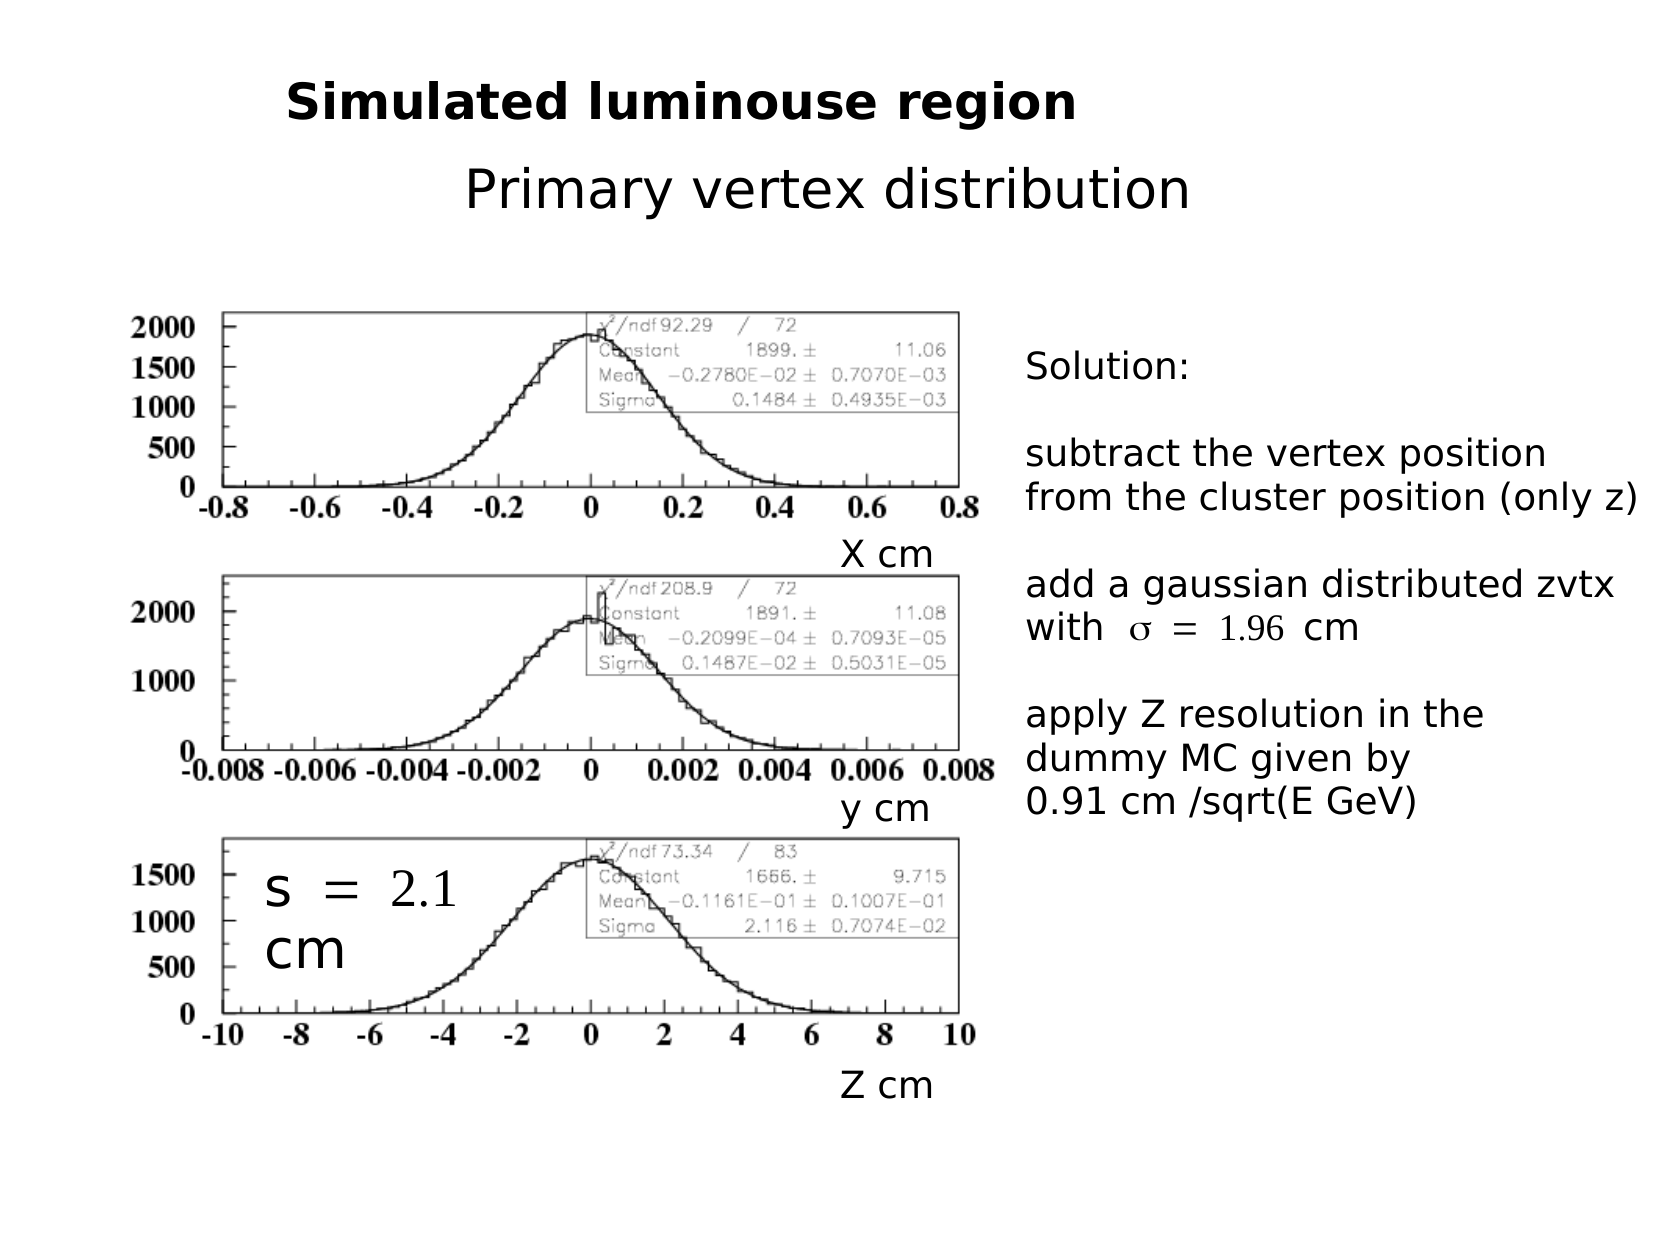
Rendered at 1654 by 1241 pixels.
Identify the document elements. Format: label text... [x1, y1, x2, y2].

text_box X cm [825, 525, 976, 584]
text_box Solution: subtract the vertex position from the cluster position (only z) add a gaussian distributed zvtx with s = 1.96 cm apply Z resolution in the dummy MC given by 0.91 cm /sqrt(E GeV) [1010, 337, 1654, 837]
text_box Primary vertex distribution [450, 150, 1654, 229]
text_box y cm [825, 778, 976, 838]
text_box s = 2.1 cm [250, 861, 551, 943]
picture [112, 224, 999, 1111]
text_box Simulated luminouse region [270, 65, 1471, 140]
text_box Z cm [825, 1056, 976, 1115]
